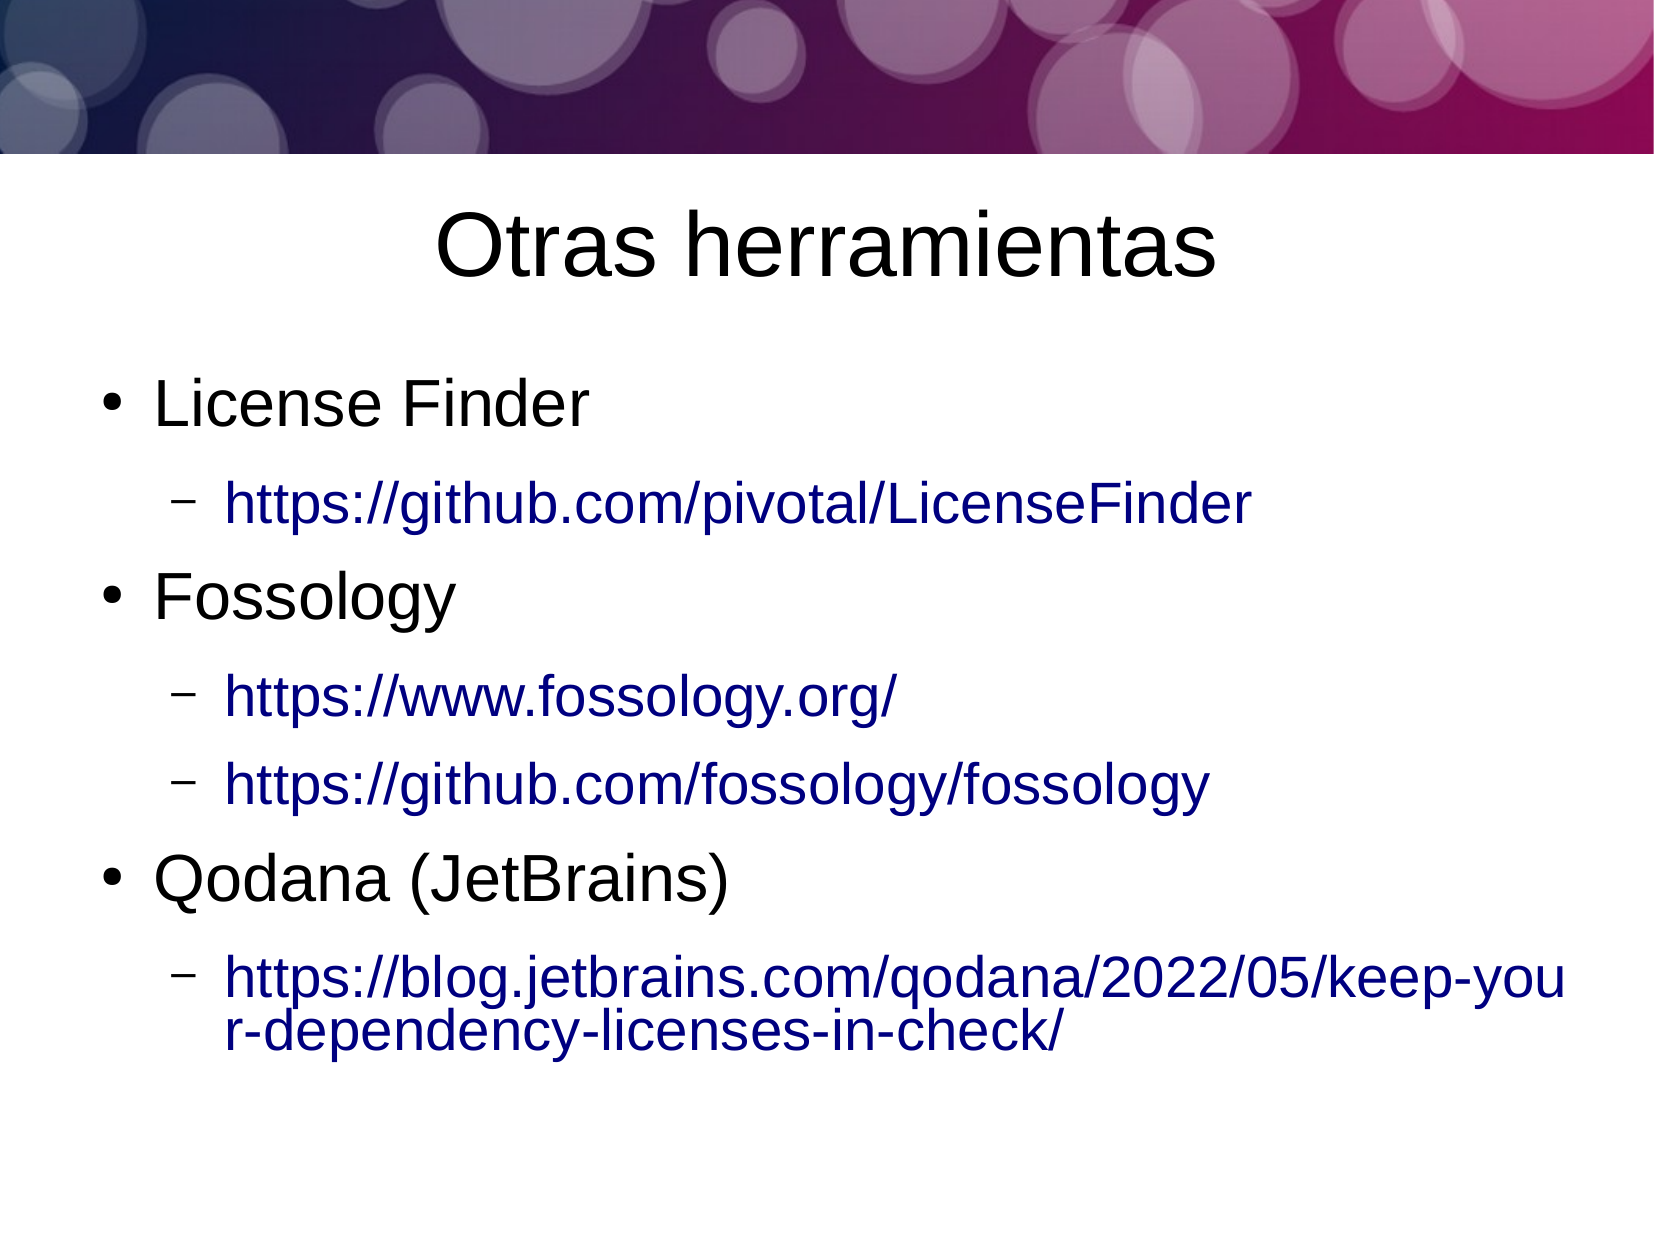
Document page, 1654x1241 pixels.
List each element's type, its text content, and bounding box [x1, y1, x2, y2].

picture [0, 0, 1654, 154]
list License Finder https://github.com/pivotal/LicenseFinder Fossology https://www.fossology.org/ https://github.com/fossology/fossology Qodana (JetBrains) https://blog.jetbrains.com/qodana/2022/05/keep-your-dependency-licenses-in-check/ [82, 366, 1571, 1087]
title Otras herramientas [82, 159, 1571, 331]
